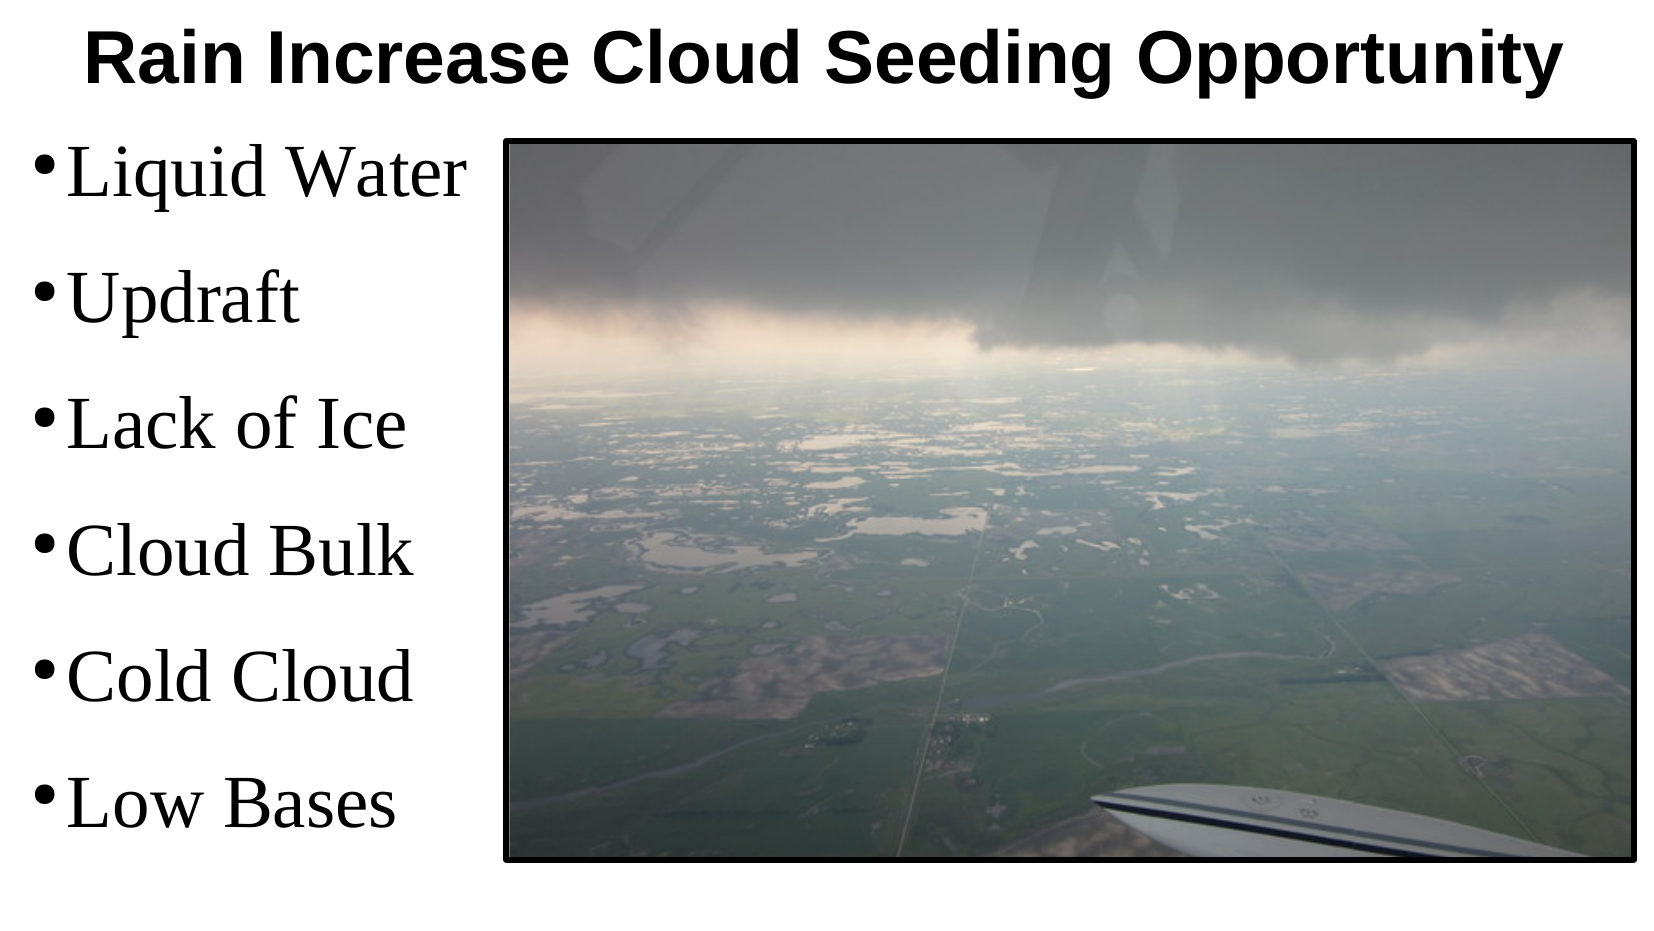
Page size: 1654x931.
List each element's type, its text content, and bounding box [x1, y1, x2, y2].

text_box Liquid Water Updraft Lack of Ice Cloud Bulk Cold Cloud Low Bases [6, 114, 494, 850]
title Rain Increase Cloud Seeding Opportunity [0, 0, 1654, 107]
picture [509, 144, 1631, 857]
